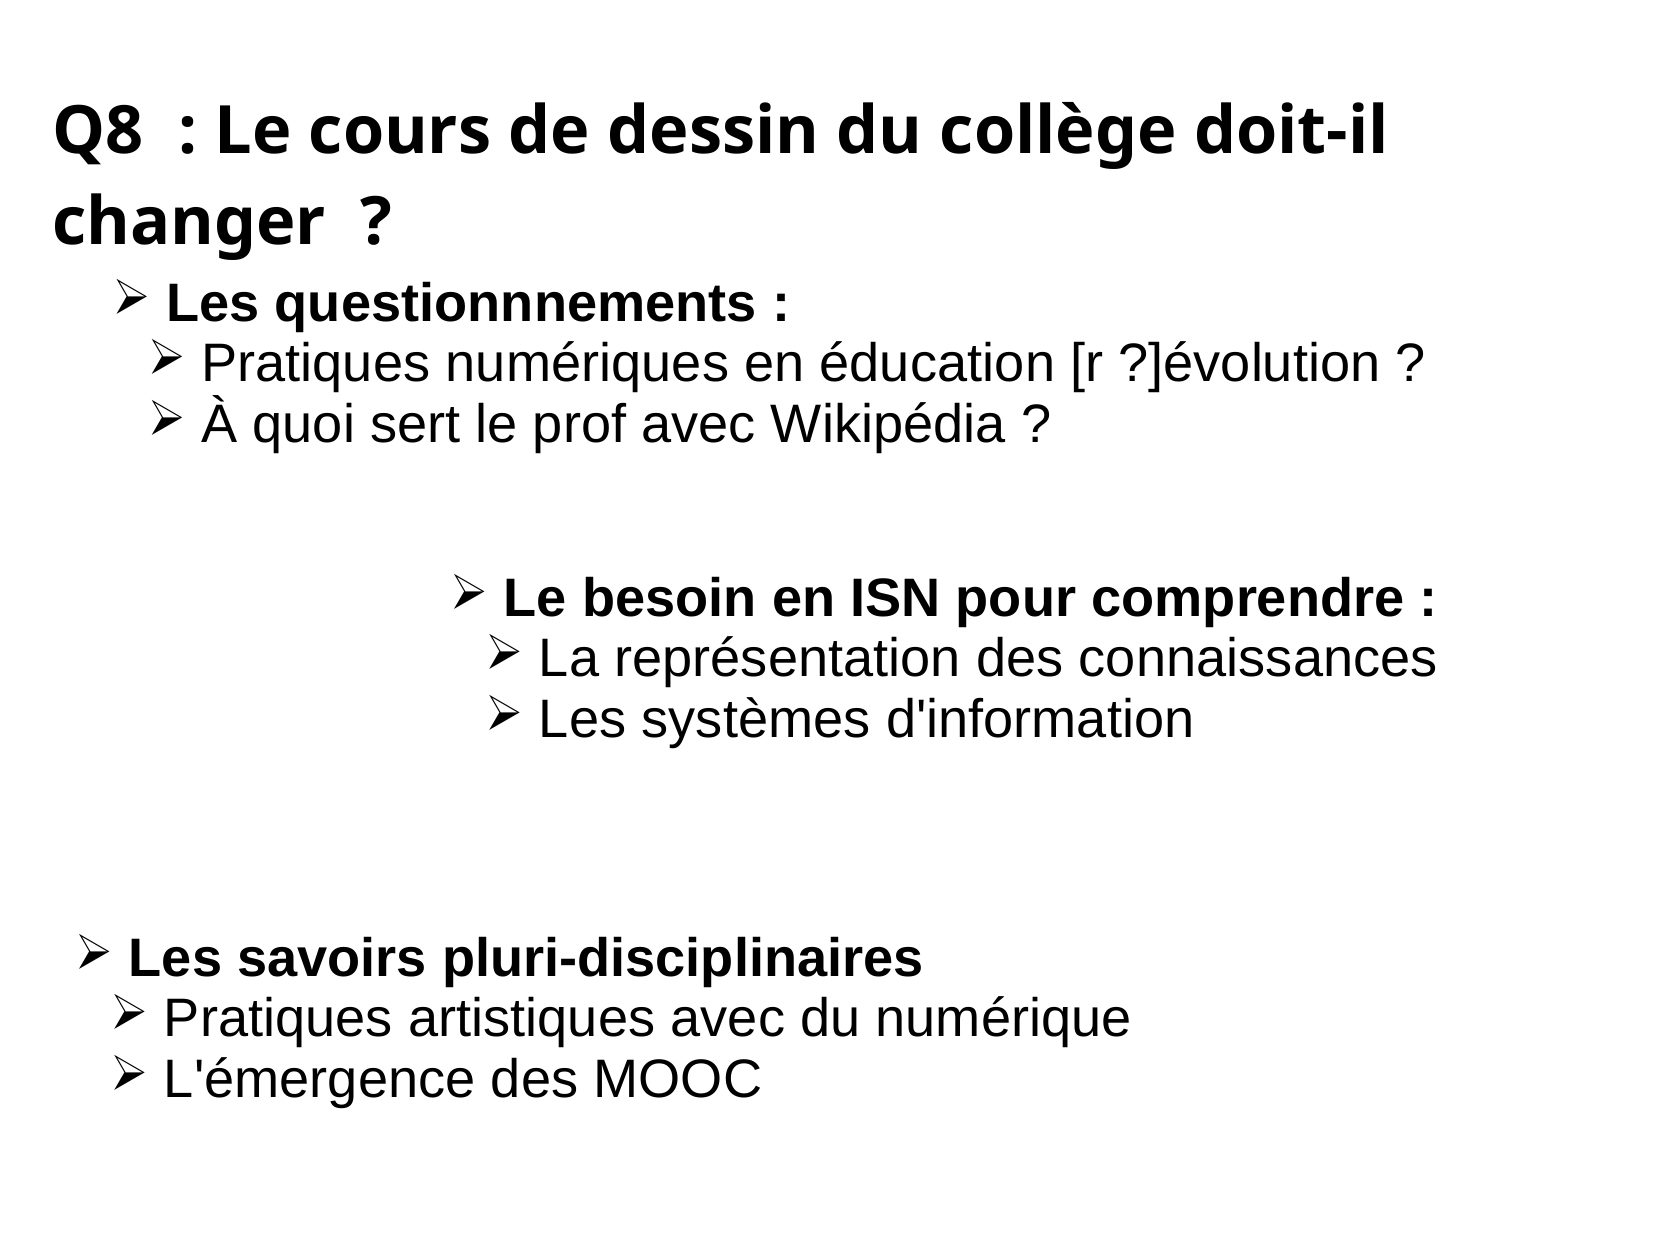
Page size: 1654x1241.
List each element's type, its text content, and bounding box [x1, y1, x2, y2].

text_box Les questionnnements : Pratiques numériques en éducation [r ?]évolution ? À quoi sert le prof avec Wikipédia ? [97, 199, 1443, 462]
text_box Les savoirs pluri-disciplinaires Pratiques artistiques avec du numérique L'émergence des MOOC [60, 855, 1283, 1117]
text_box Q8 : Le cours de dessin du collège doit-il changer ? [37, 75, 1654, 176]
text_box Le besoin en ISN pour comprendre : La représentation des connaissances Les systèmes d'information [435, 495, 1654, 817]
